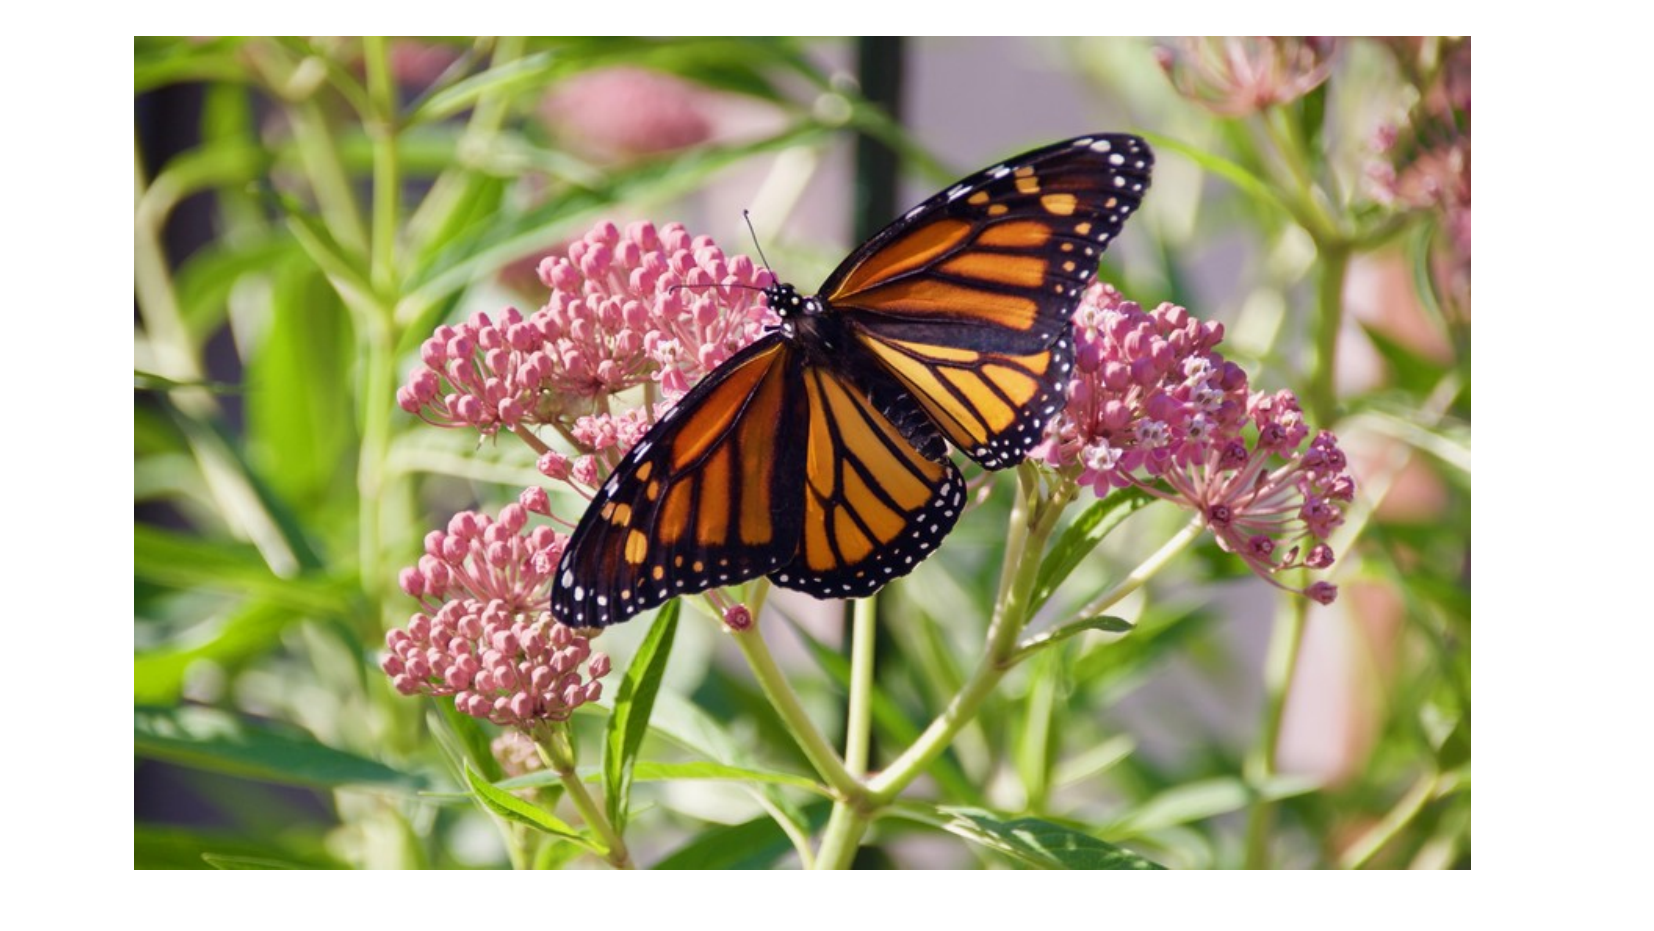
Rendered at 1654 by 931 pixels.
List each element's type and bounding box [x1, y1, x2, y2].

picture [134, 36, 1471, 871]
